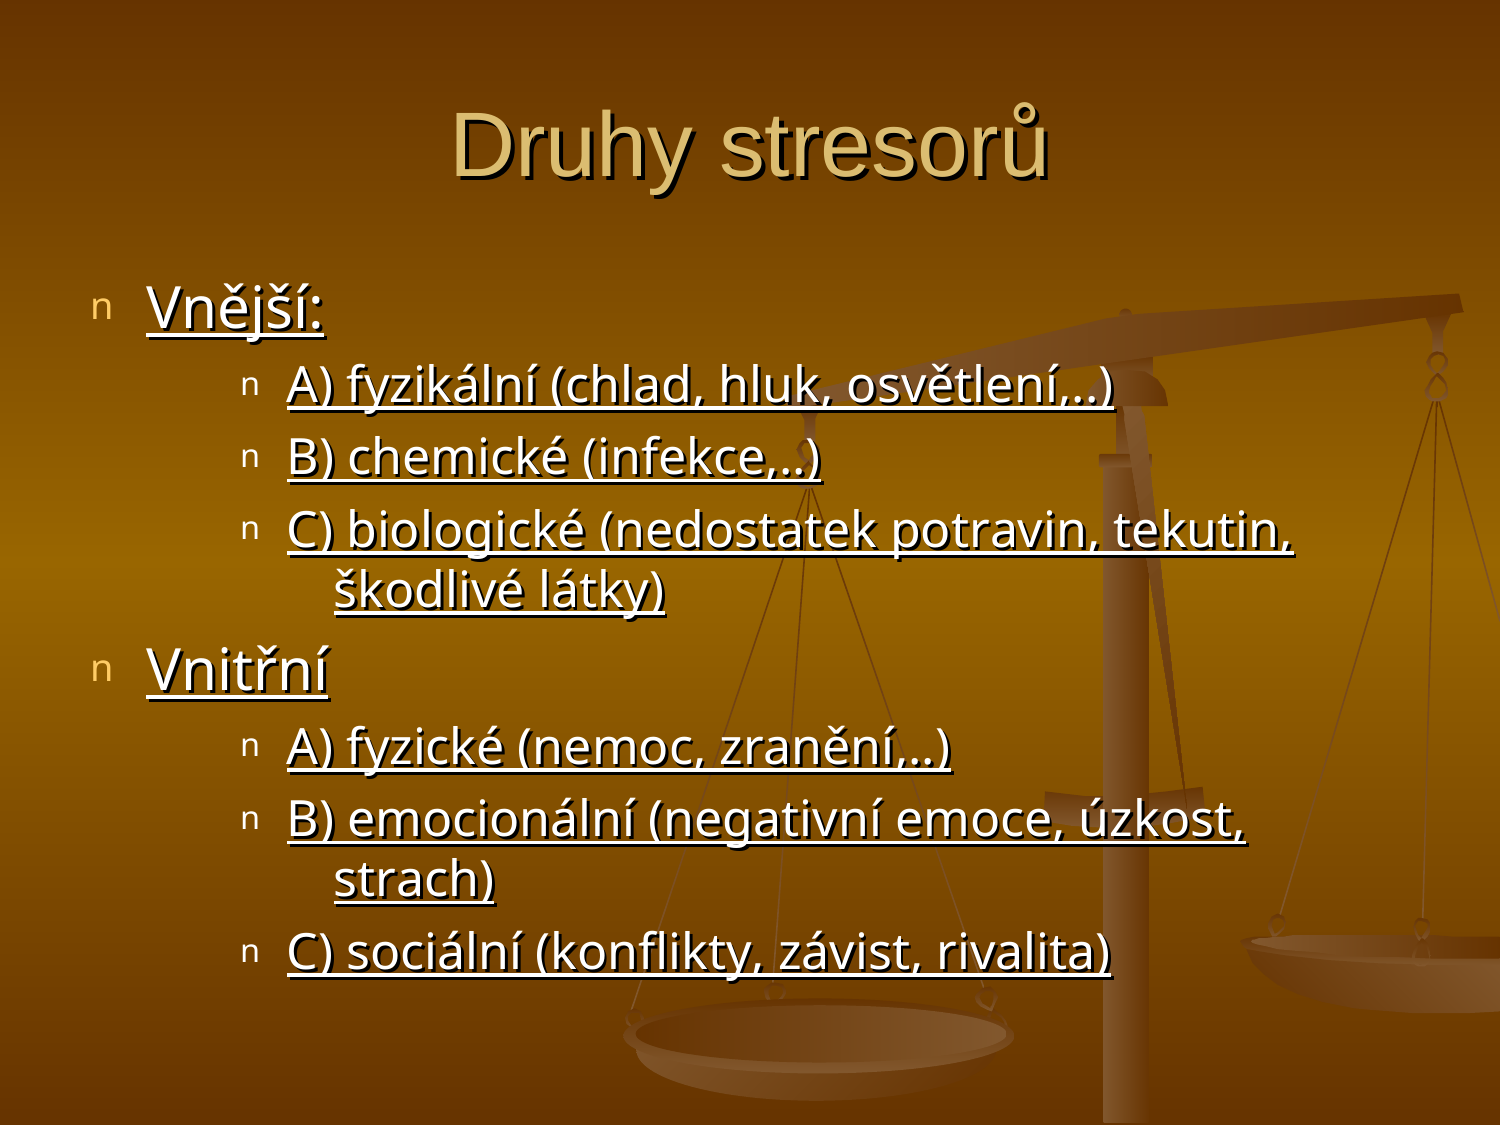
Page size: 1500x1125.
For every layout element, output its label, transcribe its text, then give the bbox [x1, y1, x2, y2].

list Vnější: A) fyzikální (chlad, hluk, osvětlení,..) B) chemické (infekce,..) C) biologické (nedostatek potravin, tekutin, škodlivé látky) Vnitřní A) fyzické (nemoc, zranění,..) B) emocionální (negativní emoce, úzkost, strach) C) sociální (konflikty, závist, rivalita) [75, 262, 1426, 1006]
title Druhy stresorů [75, 45, 1426, 234]
